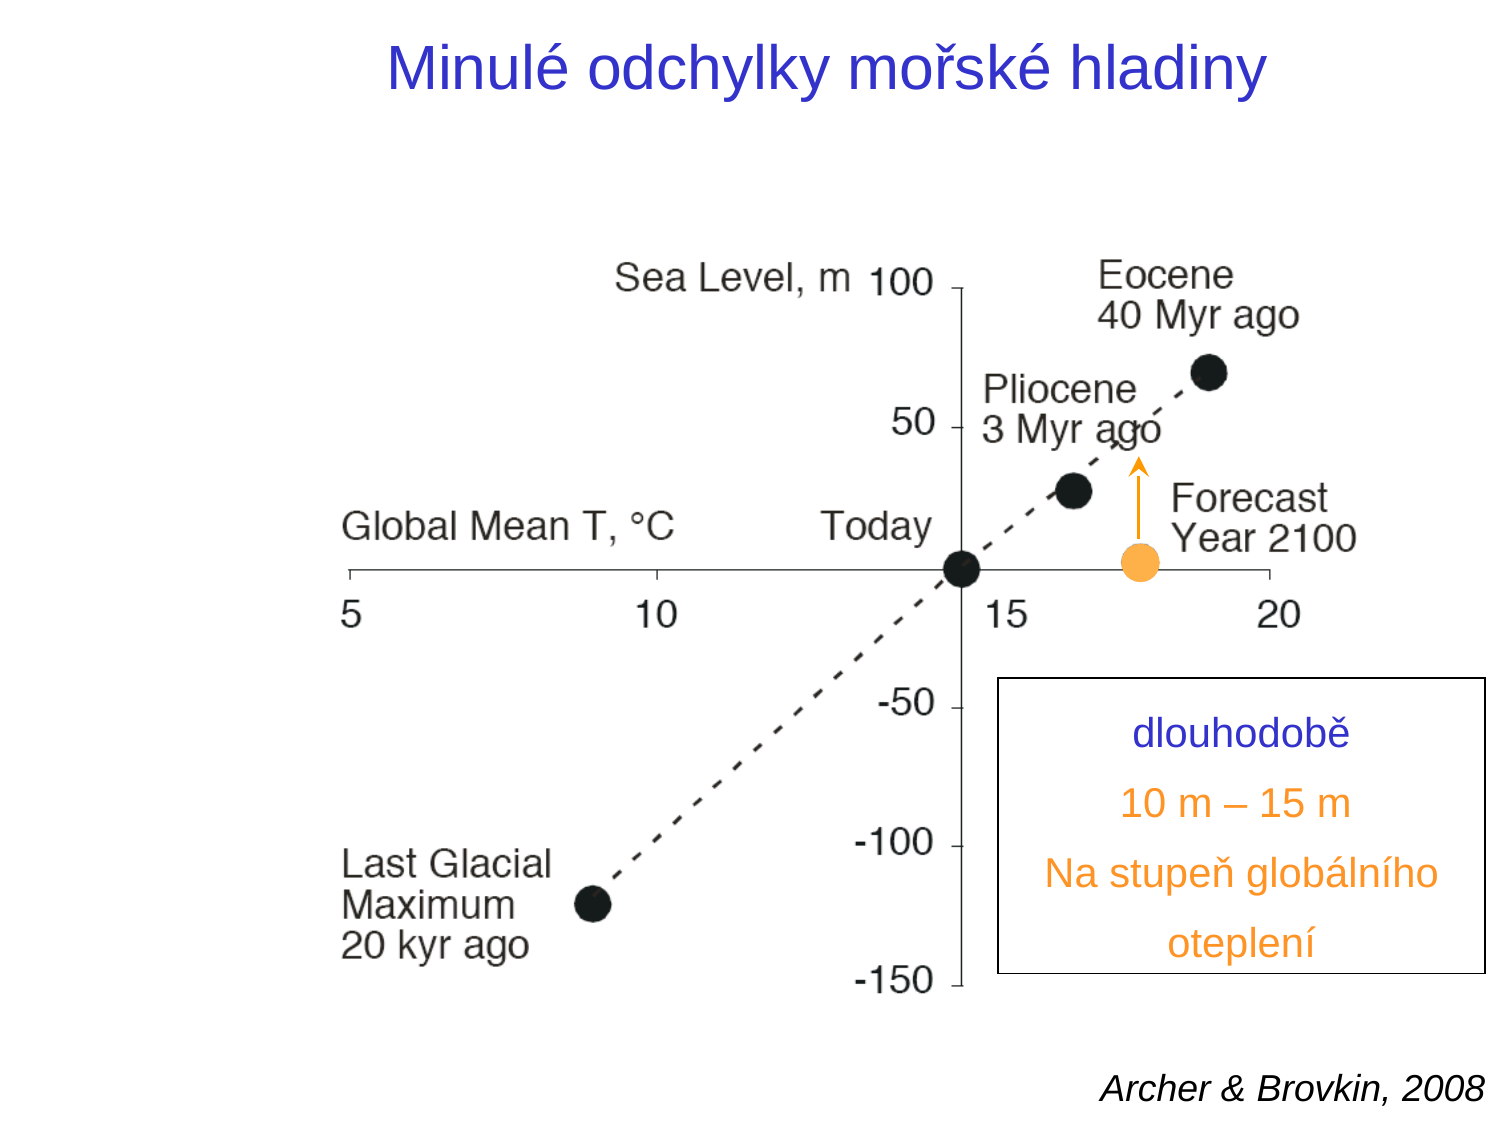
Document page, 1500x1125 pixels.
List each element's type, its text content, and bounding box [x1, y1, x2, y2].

title Minulé odchylky mořské hladiny [189, 26, 1465, 166]
text_box dlouhodobě 10 m – 15 m Na stupeň globálního oteplení [998, 678, 1486, 974]
text_box Archer & Brovkin, 2008 [950, 1042, 1500, 1118]
picture [323, 241, 1365, 1000]
text_box [1122, 544, 1159, 582]
